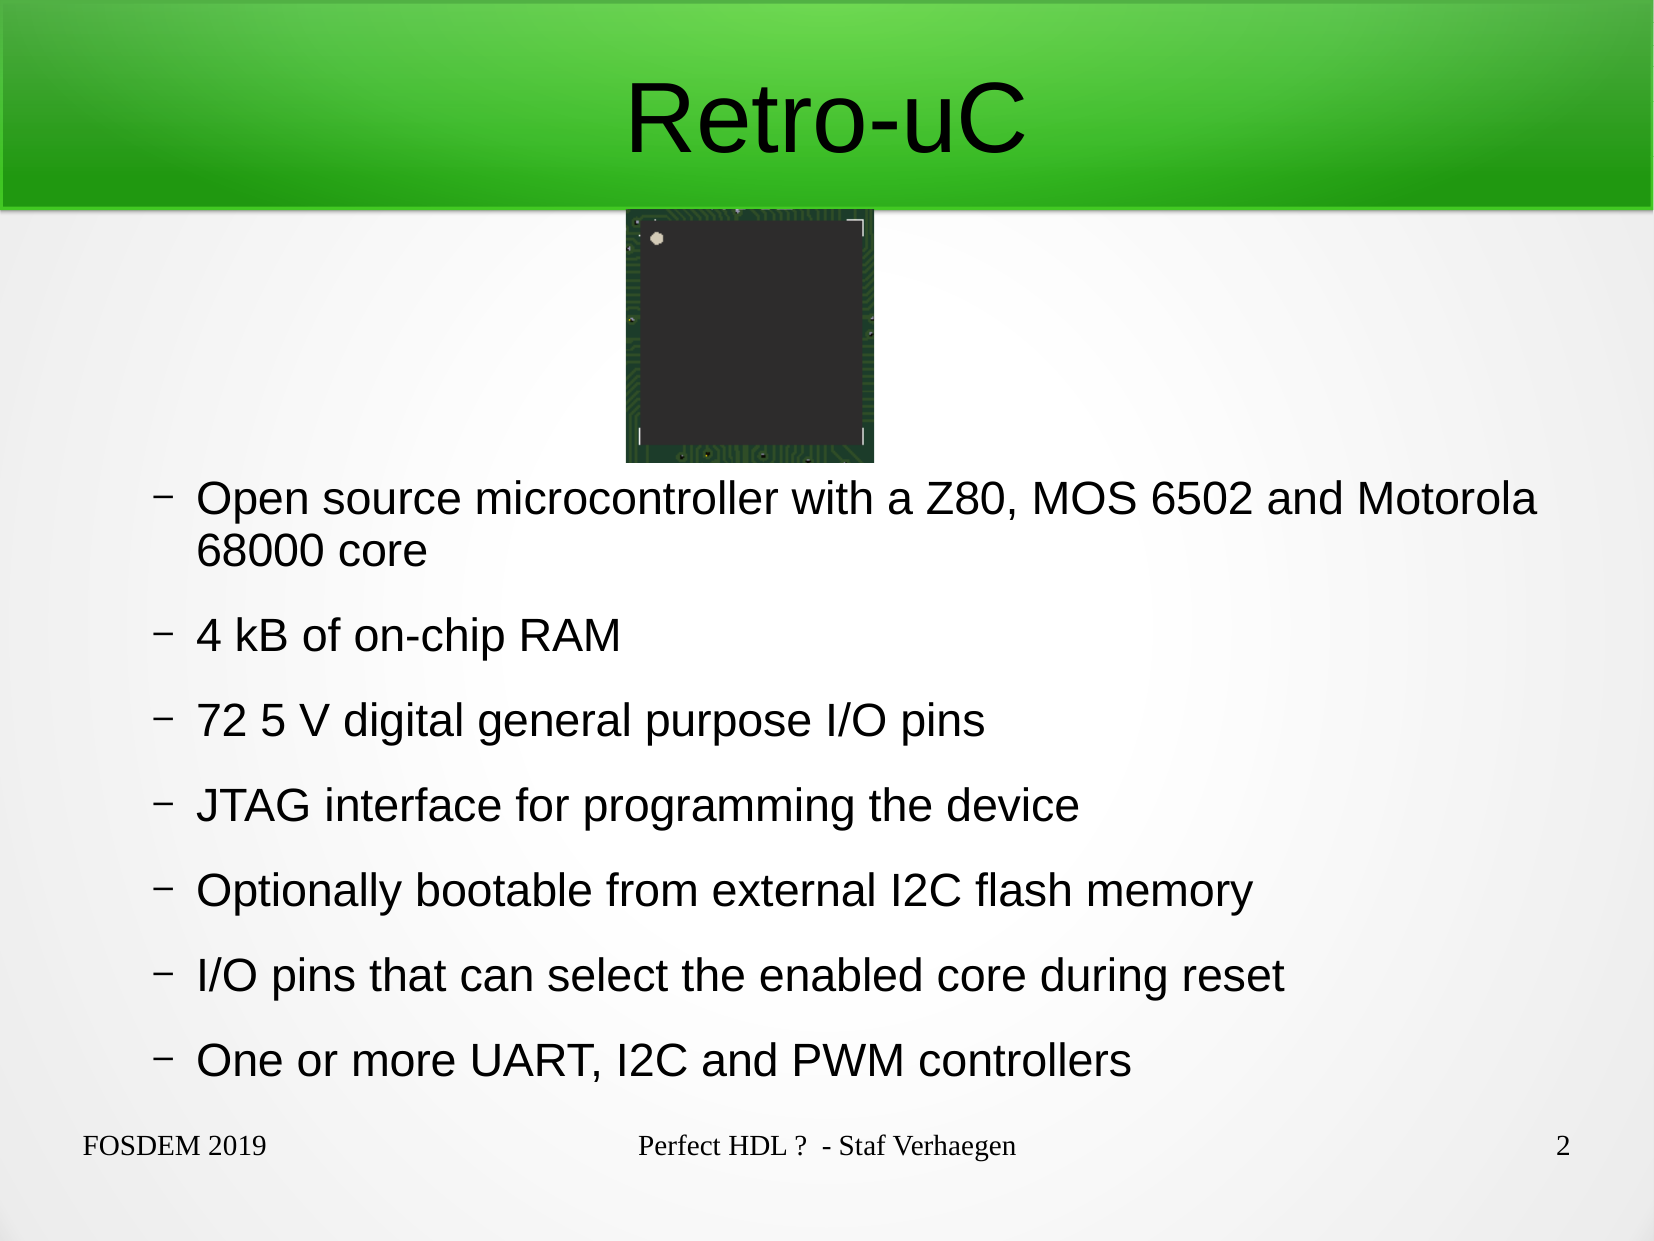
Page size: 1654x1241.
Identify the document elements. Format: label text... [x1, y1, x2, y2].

list Open source microcontroller with a Z80, MOS 6502 and Motorola 68000 core 4 kB of on-chip RAM 72 5 V digital general purpose I/O pins JTAG interface for programming the device Optionally bootable from external I2C flash memory I/O pins that can select the enabled core during reset One or more UART, I2C and PWM controllers [82, 472, 1571, 1087]
picture [625, 209, 875, 463]
title Retro-uC [82, 47, 1571, 189]
